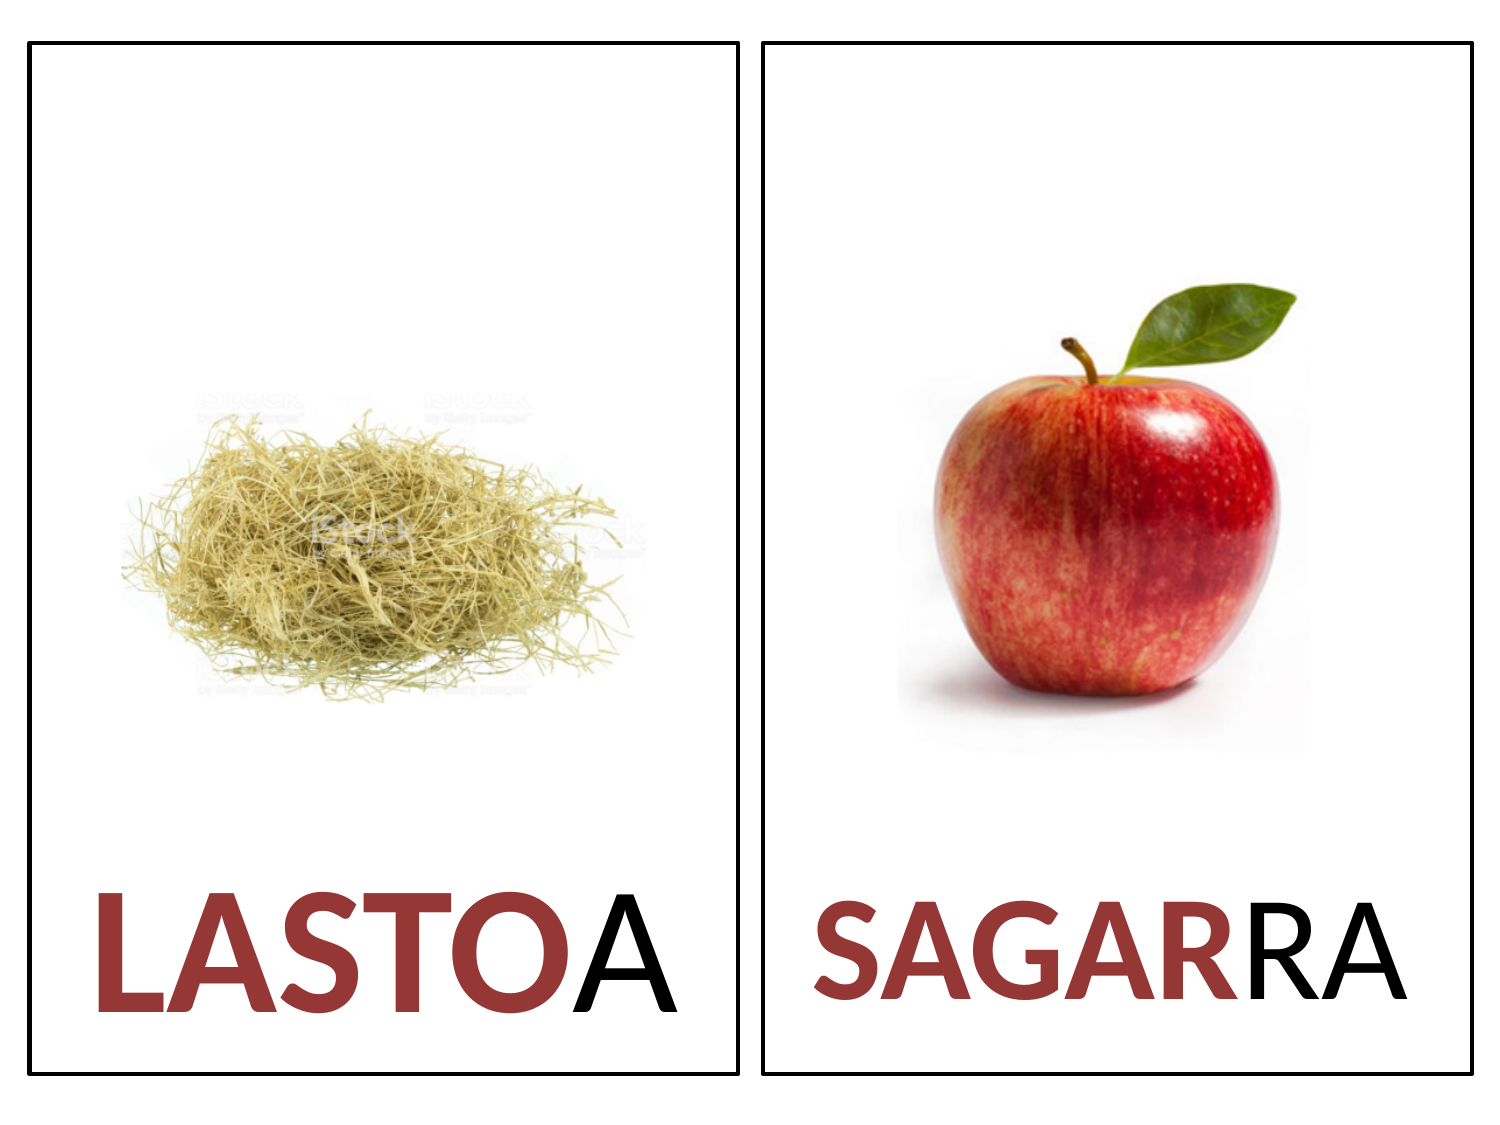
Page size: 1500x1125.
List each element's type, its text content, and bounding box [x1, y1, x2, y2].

text_box SAGARRA [796, 842, 1424, 1038]
picture [121, 394, 647, 723]
text_box LASTOA [74, 822, 693, 1058]
picture [891, 243, 1329, 753]
